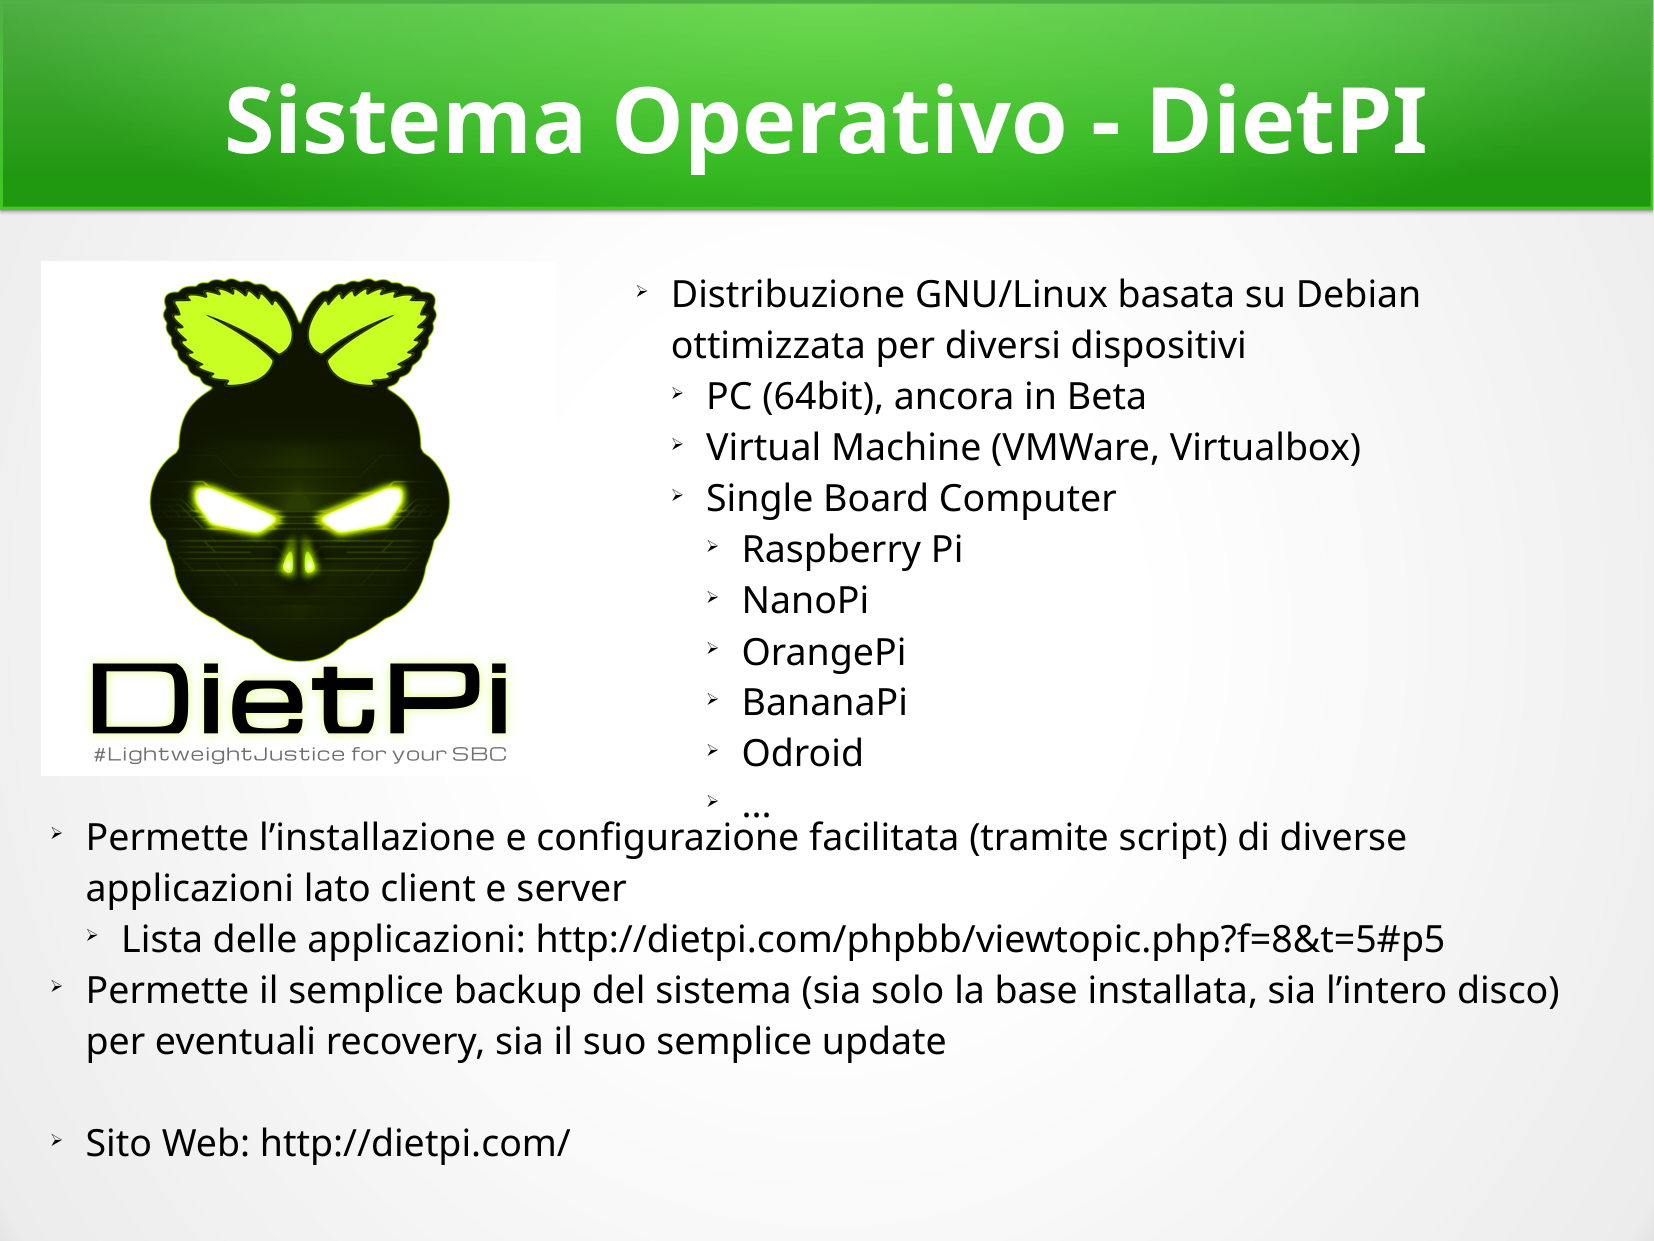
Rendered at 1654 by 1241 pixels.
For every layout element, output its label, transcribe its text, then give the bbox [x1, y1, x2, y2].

text_box Distribuzione GNU/Linux basata su Debian ottimizzata per diversi dispositivi PC (64bit), ancora in Beta Virtual Machine (VMWare, Virtualbox) Single Board Computer Raspberry Pi NanoPi OrangePi BananaPi Odroid ... [620, 260, 1590, 781]
text_box Permette l’installazione e configurazione facilitata (tramite script) di diverse applicazioni lato client e server Lista delle applicazioni: http://dietpi.com/phpbb/viewtopic.php?f=8&t=5#p5 Permette il semplice backup del sistema (sia solo la base installata, sia l’intero disco) per eventuali recovery, sia il suo semplice update Sito Web: http://dietpi.com/ [35, 803, 1630, 1193]
title Sistema Operativo - DietPI [82, 47, 1571, 189]
picture [41, 261, 556, 776]
